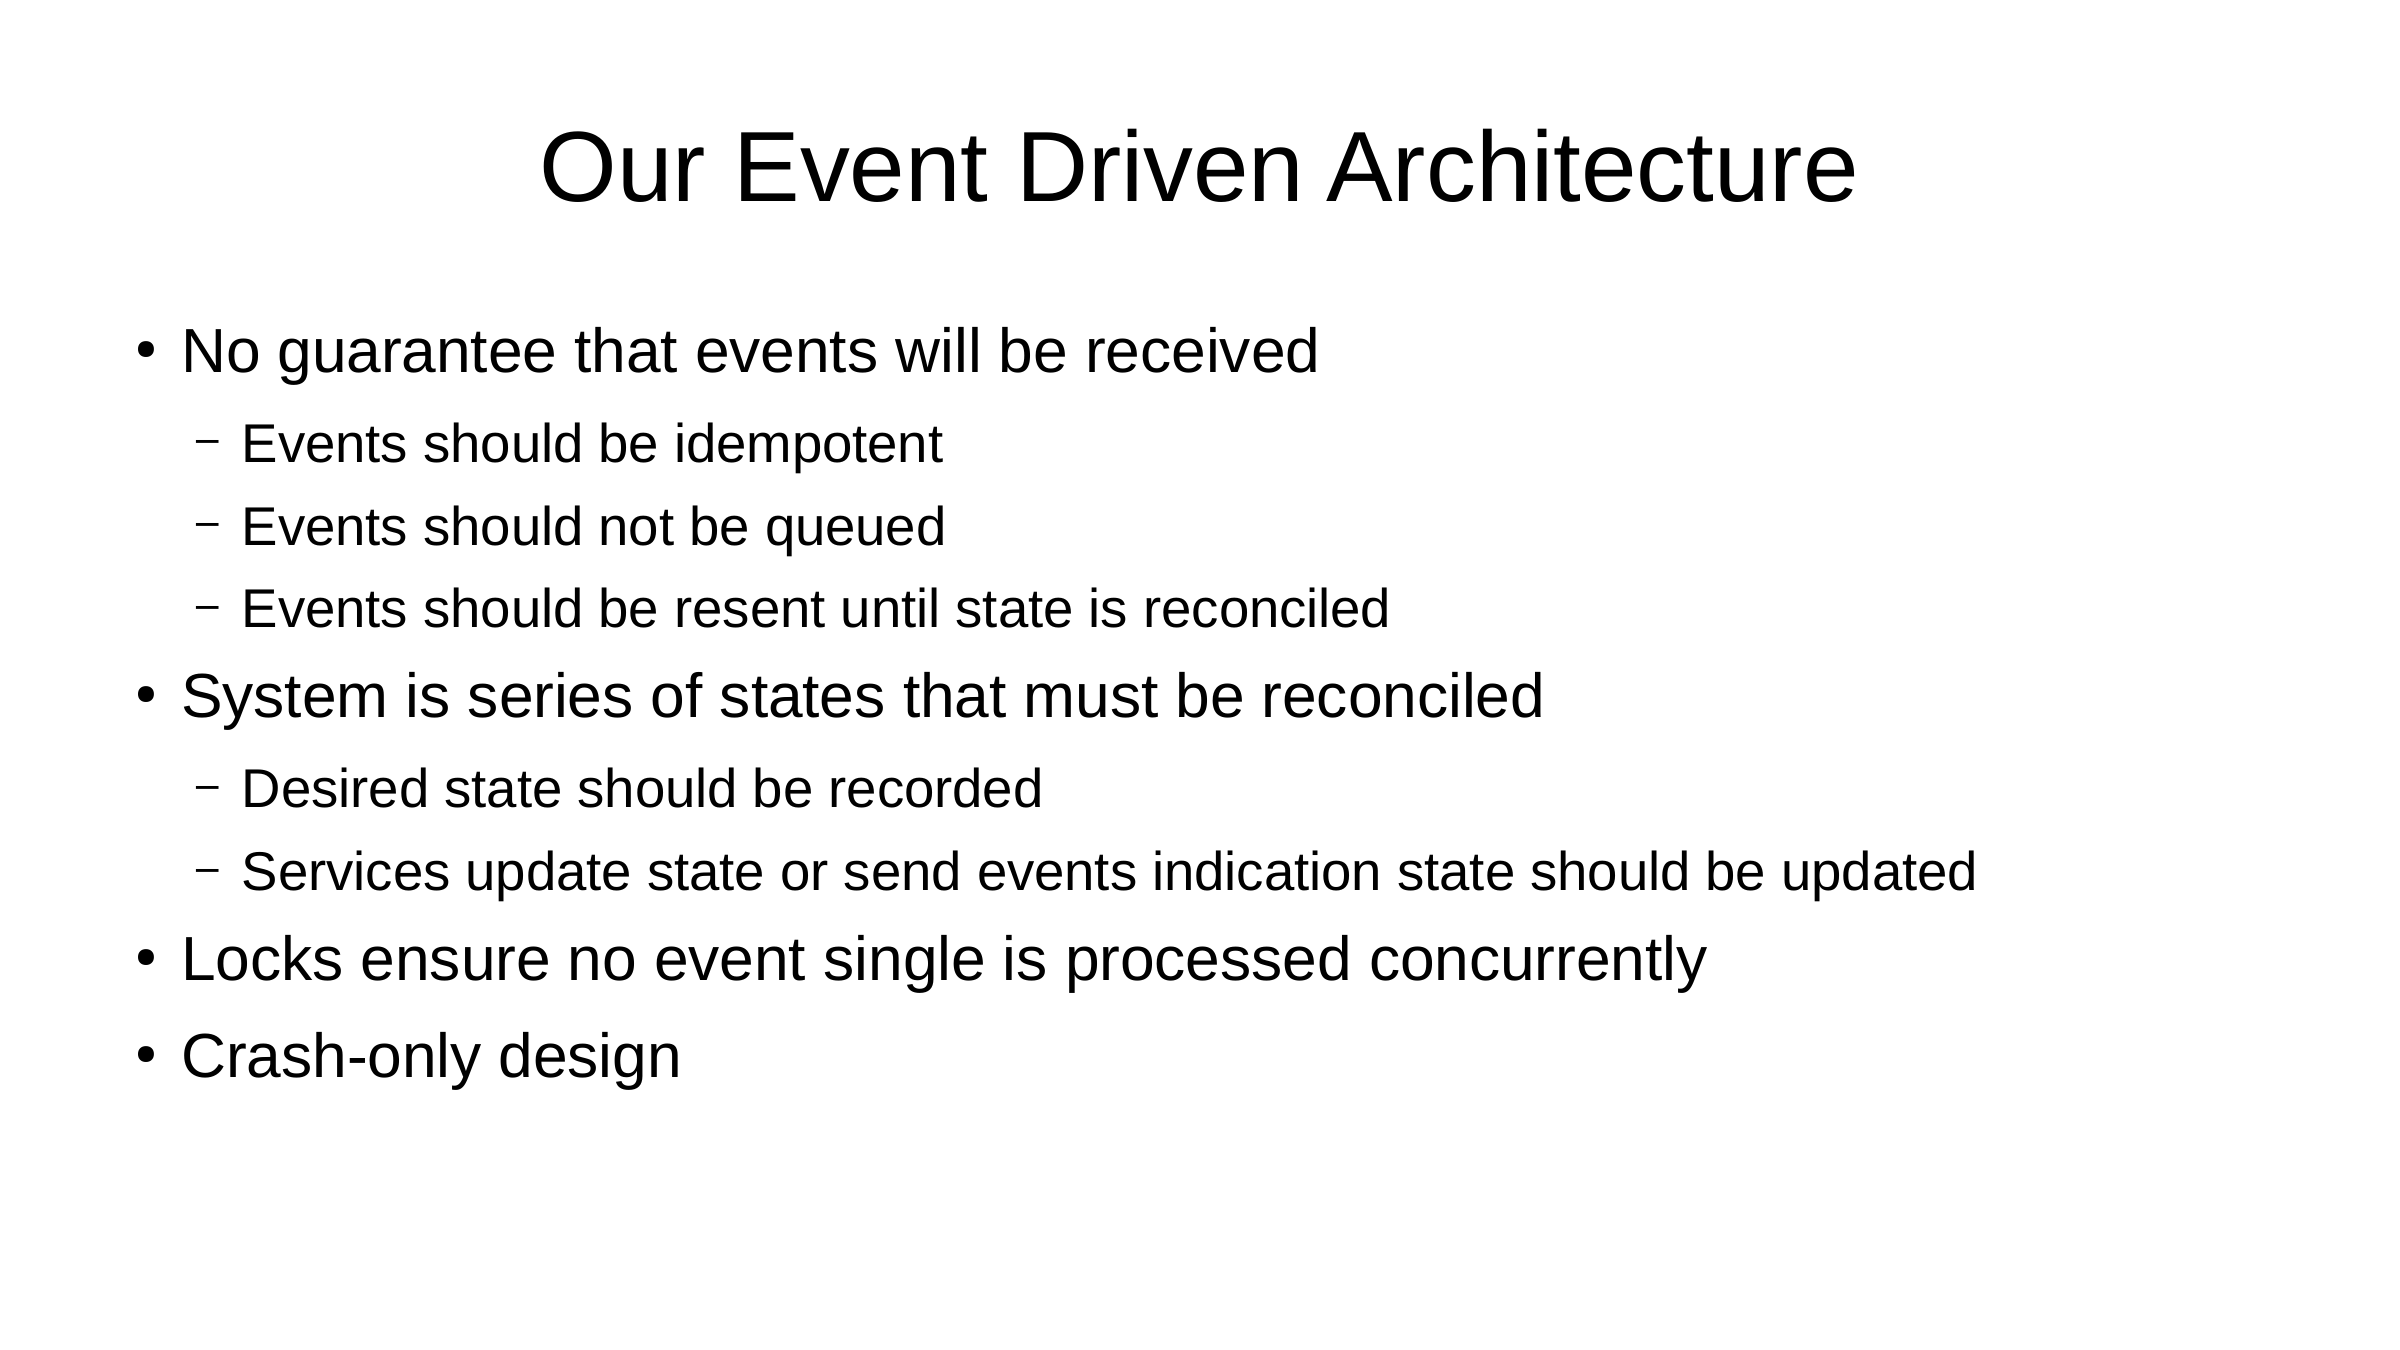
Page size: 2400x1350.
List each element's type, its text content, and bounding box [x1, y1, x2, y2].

title Our Event Driven Architecture [120, 53, 2280, 280]
list No guarantee that events will be received Events should be idempotent Events should not be queued Events should be resent until state is reconciled System is series of states that must be reconciled Desired state should be recorded Services update state or send events indication state should be updated Locks ensure no event single is processed concurrently Crash-only design [120, 315, 2232, 1099]
